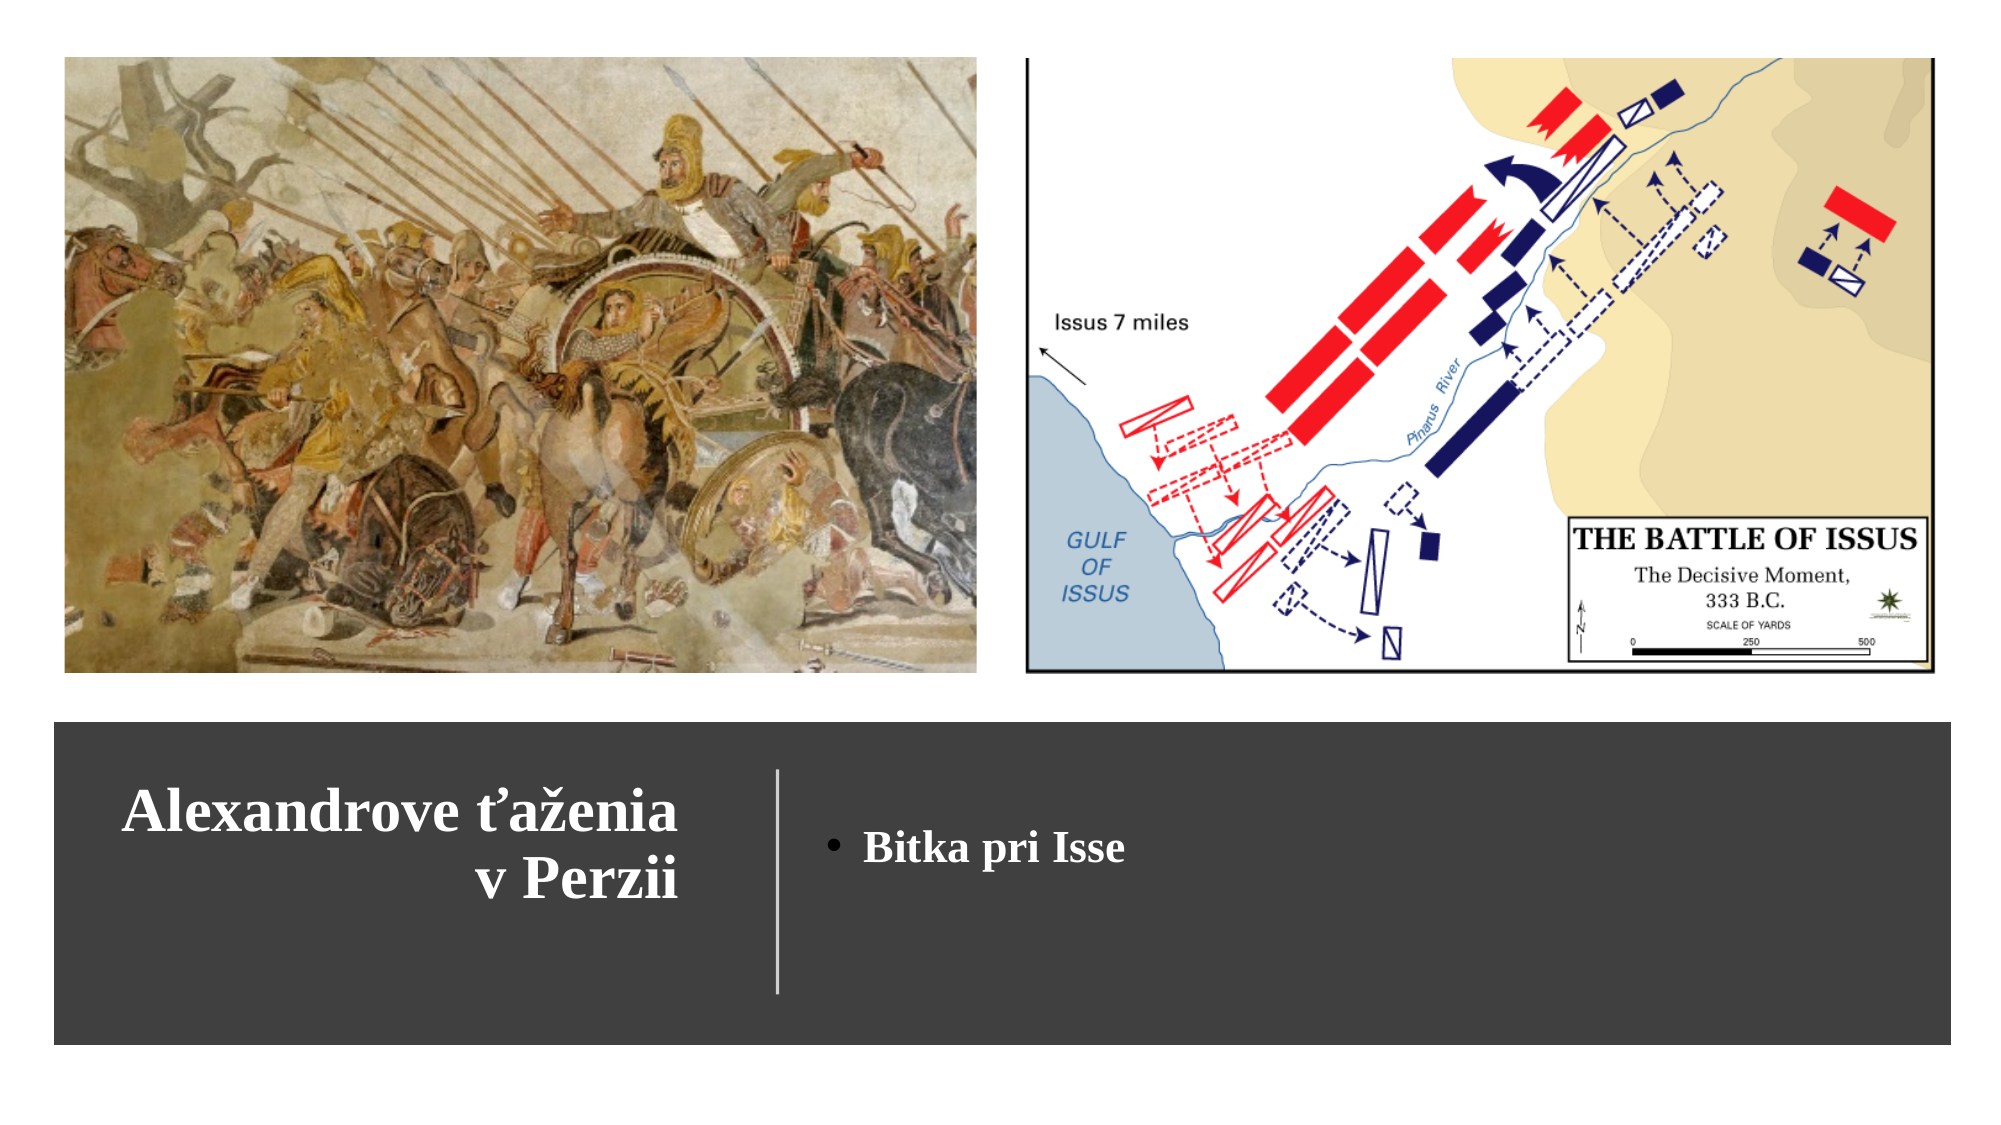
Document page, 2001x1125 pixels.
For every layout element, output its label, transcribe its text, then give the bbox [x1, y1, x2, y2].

list Bitka pri Isse [811, 757, 1896, 1008]
picture [1025, 58, 1936, 674]
text_box [65, 732, 1941, 1035]
title Alexandrove ťaženia v Perzii [106, 757, 744, 1008]
picture [64, 57, 977, 673]
